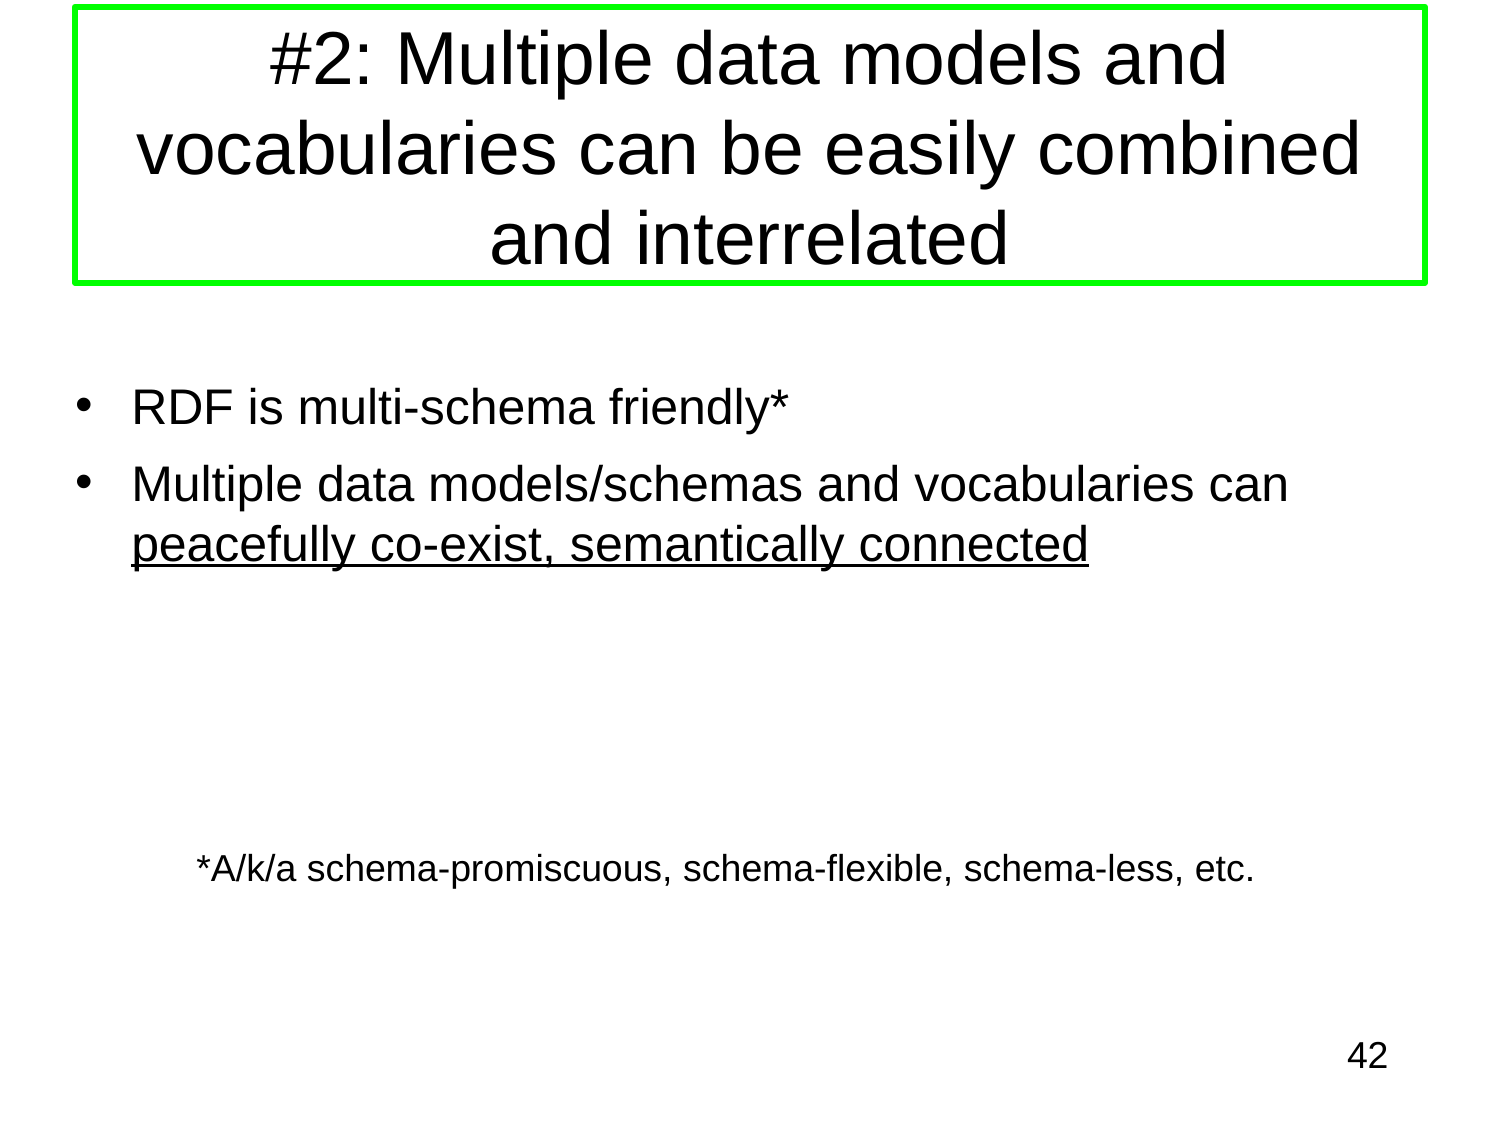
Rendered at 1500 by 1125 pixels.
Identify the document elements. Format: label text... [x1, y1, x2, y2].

title #2: Multiple data models and vocabularies can be easily combined and interrelated [75, 6, 1425, 283]
list RDF is multi-schema friendly* Multiple data models/schemas and vocabularies can peacefully co-exist, semantically connected [75, 374, 1395, 916]
text_box *A/k/a schema-promiscuous, schema-flexible, schema-less, etc. [181, 836, 1271, 974]
